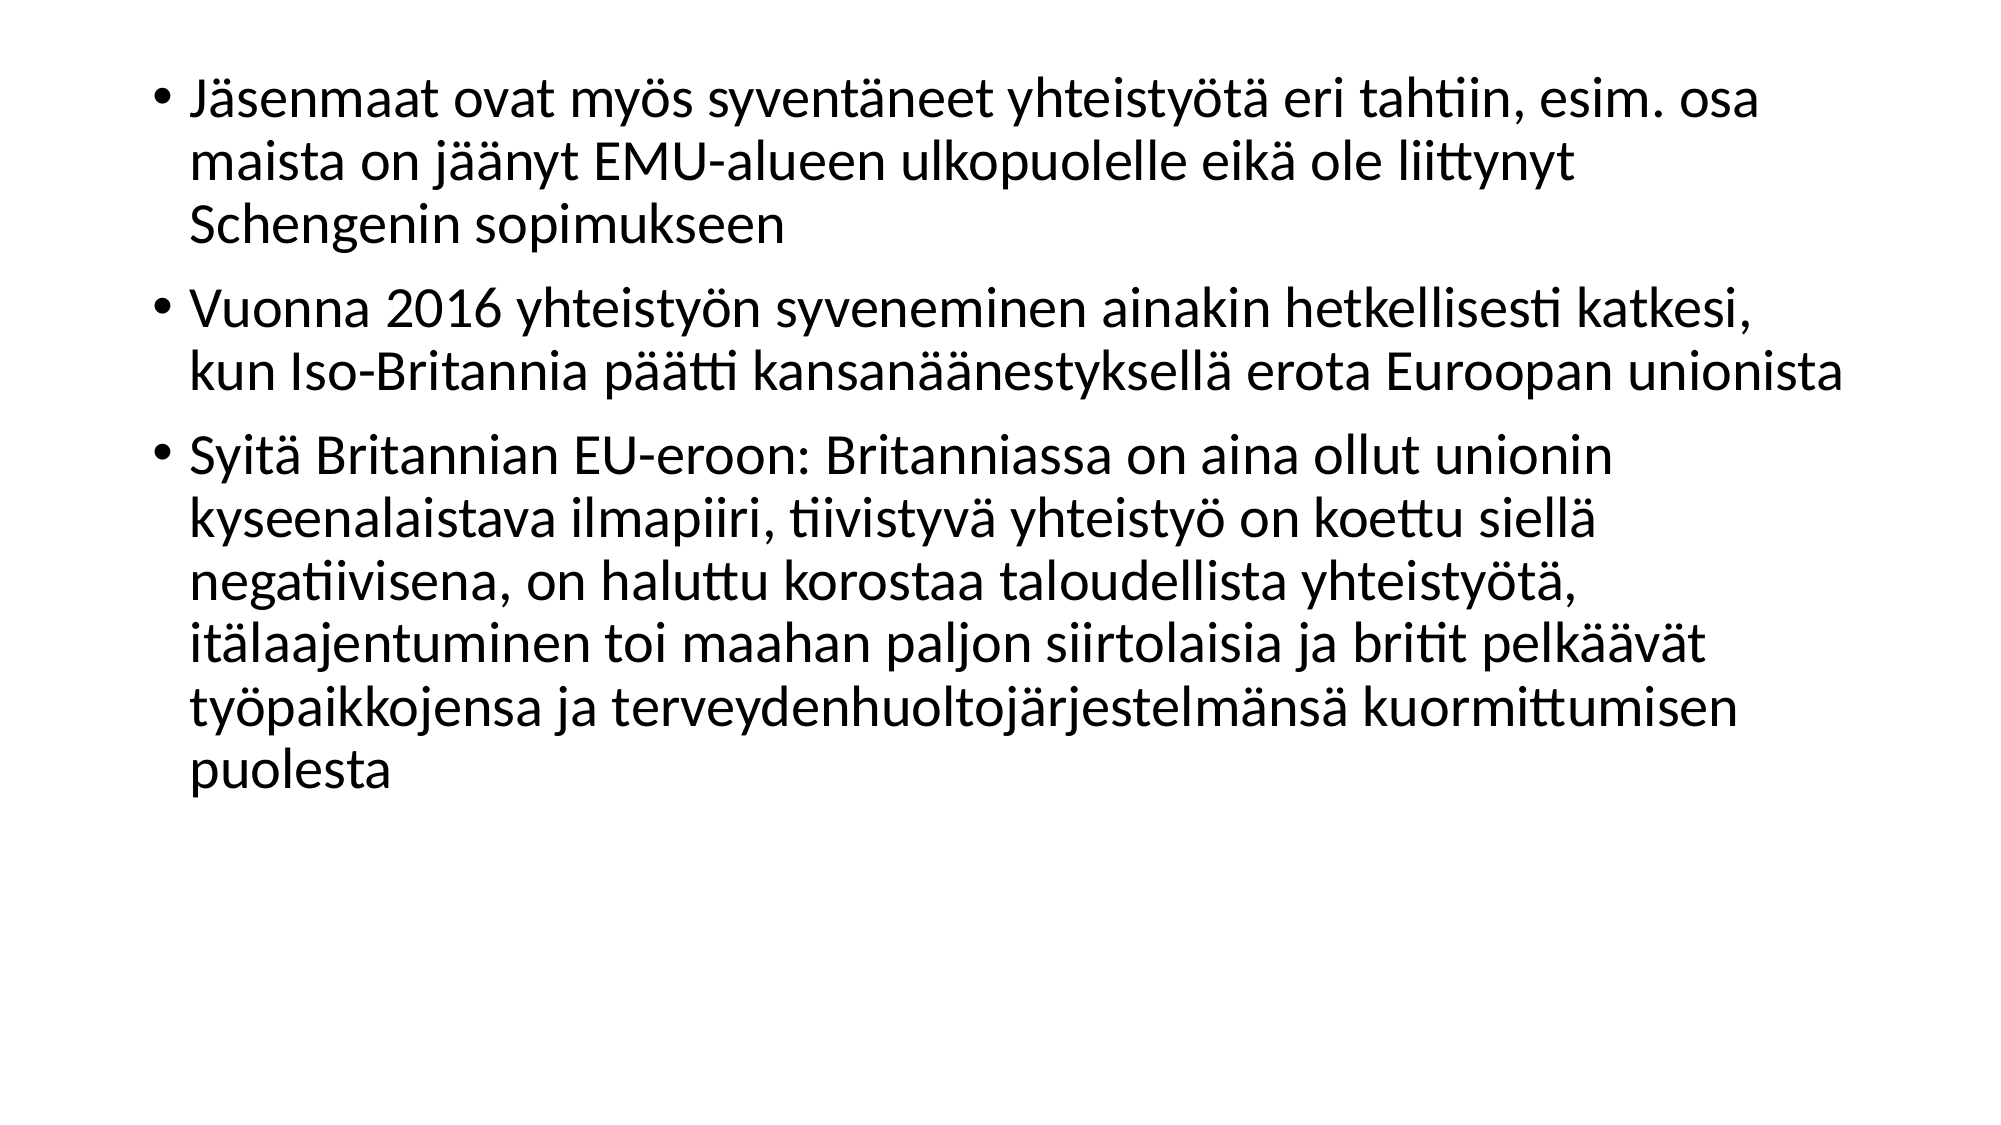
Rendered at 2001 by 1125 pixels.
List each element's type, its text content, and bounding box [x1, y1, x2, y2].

list Jäsenmaat ovat myös syventäneet yhteistyötä eri tahtiin, esim. osa maista on jäänyt EMU-alueen ulkopuolelle eikä ole liittynyt Schengenin sopimukseen Vuonna 2016 yhteistyön syveneminen ainakin hetkellisesti katkesi, kun Iso-Britannia päätti kansanäänestyksellä erota Euroopan unionista Syitä Britannian EU-eroon: Britanniassa on aina ollut unionin kyseenalaistava ilmapiiri, tiivistyvä yhteistyö on koettu siellä negatiivisena, on haluttu korostaa taloudellista yhteistyötä, itälaajentuminen toi maahan paljon siirtolaisia ja britit pelkäävät työpaikkojensa ja terveydenhuoltojärjestelmänsä kuormittumisen puolesta [137, 59, 1863, 1014]
